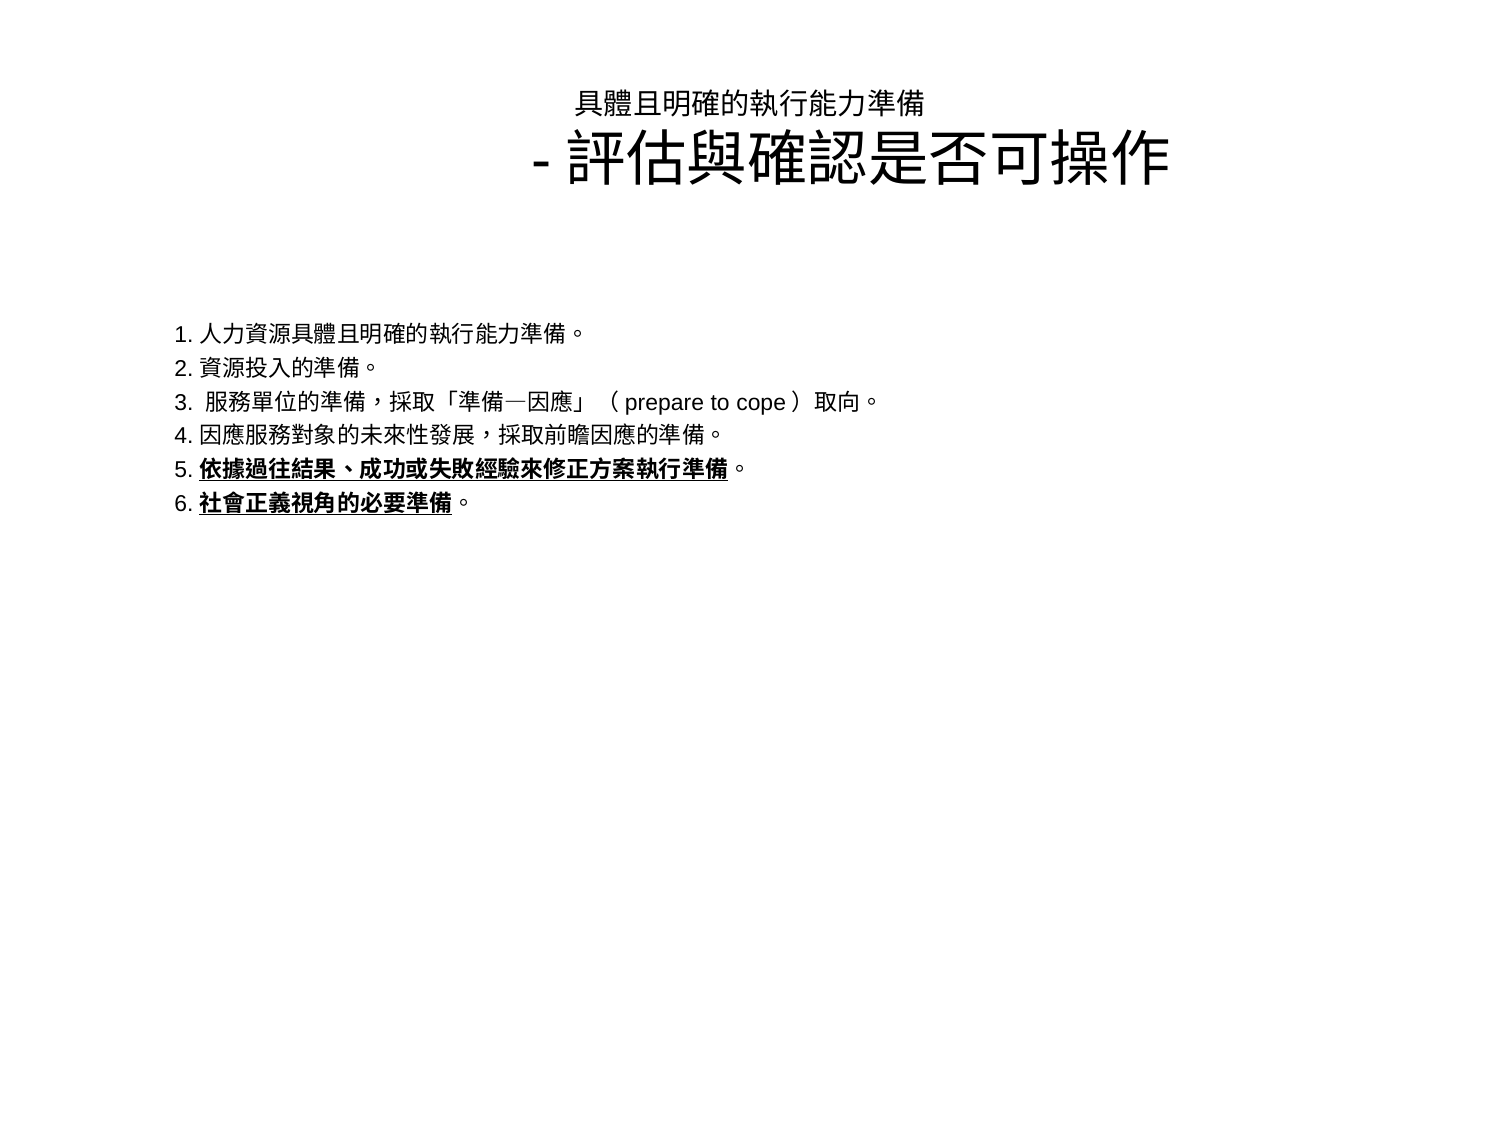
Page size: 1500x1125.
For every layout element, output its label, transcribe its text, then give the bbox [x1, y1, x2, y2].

list 1.人力資源具體且明確的執行能力準備。 2.資源投入的準備。 3. 服務單位的準備，採取「準備—因應」（prepare to cope）取向。 4.因應服務對象的未來性發展，採取前瞻因應的準備。 5.依據過往結果、成功或失敗經驗來修正方案執行準備。 6.社會正義視角的必要準備。 [103, 312, 1440, 986]
title 具體且明確的執行能力準備 -評估與確認是否可操作 [75, 45, 1426, 233]
